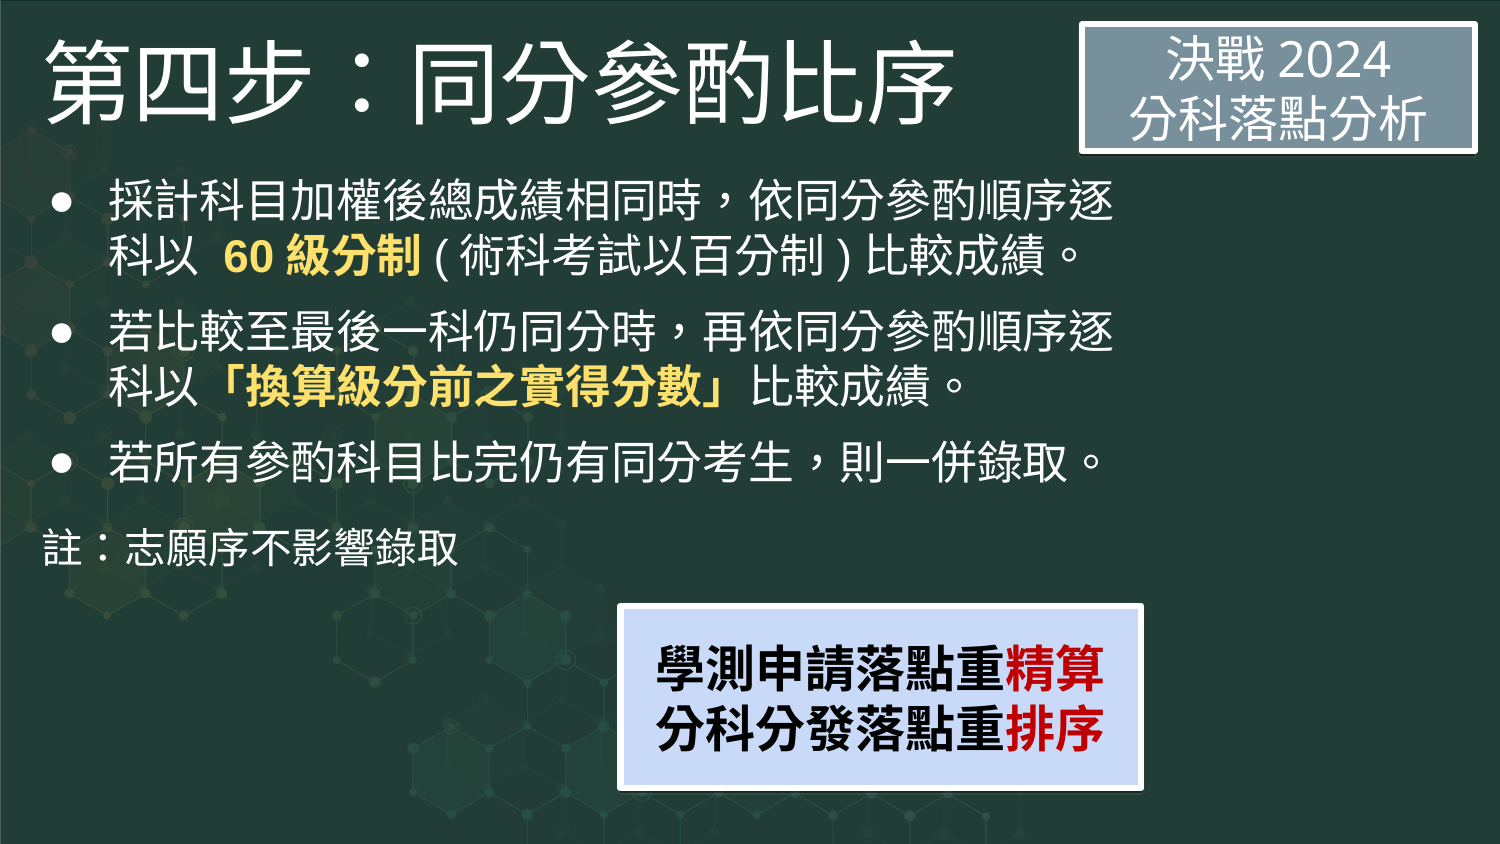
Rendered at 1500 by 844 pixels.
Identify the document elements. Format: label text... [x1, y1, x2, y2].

picture [0, 0, 1500, 844]
title 第四步：同分參酌比序 [26, 10, 1424, 153]
text_box 決戰2024 分科落點分析 [1081, 24, 1475, 151]
text_box 學測申請落點重精算 分科分發落點重排序 [620, 605, 1142, 789]
text_box 註：志願序不影響錄取 [26, 507, 500, 582]
text_box 採計科目加權後總成績相同時，依同分參酌順序逐科以 60級分制(術科考試以百分制)比較成績。 若比較至最後一科仍同分時，再依同分參酌順序逐科以「換算級分前之實得分數」比較成績。 若所有參酌科目比完仍有同分考生，則一併錄取。 [18, 156, 1142, 504]
